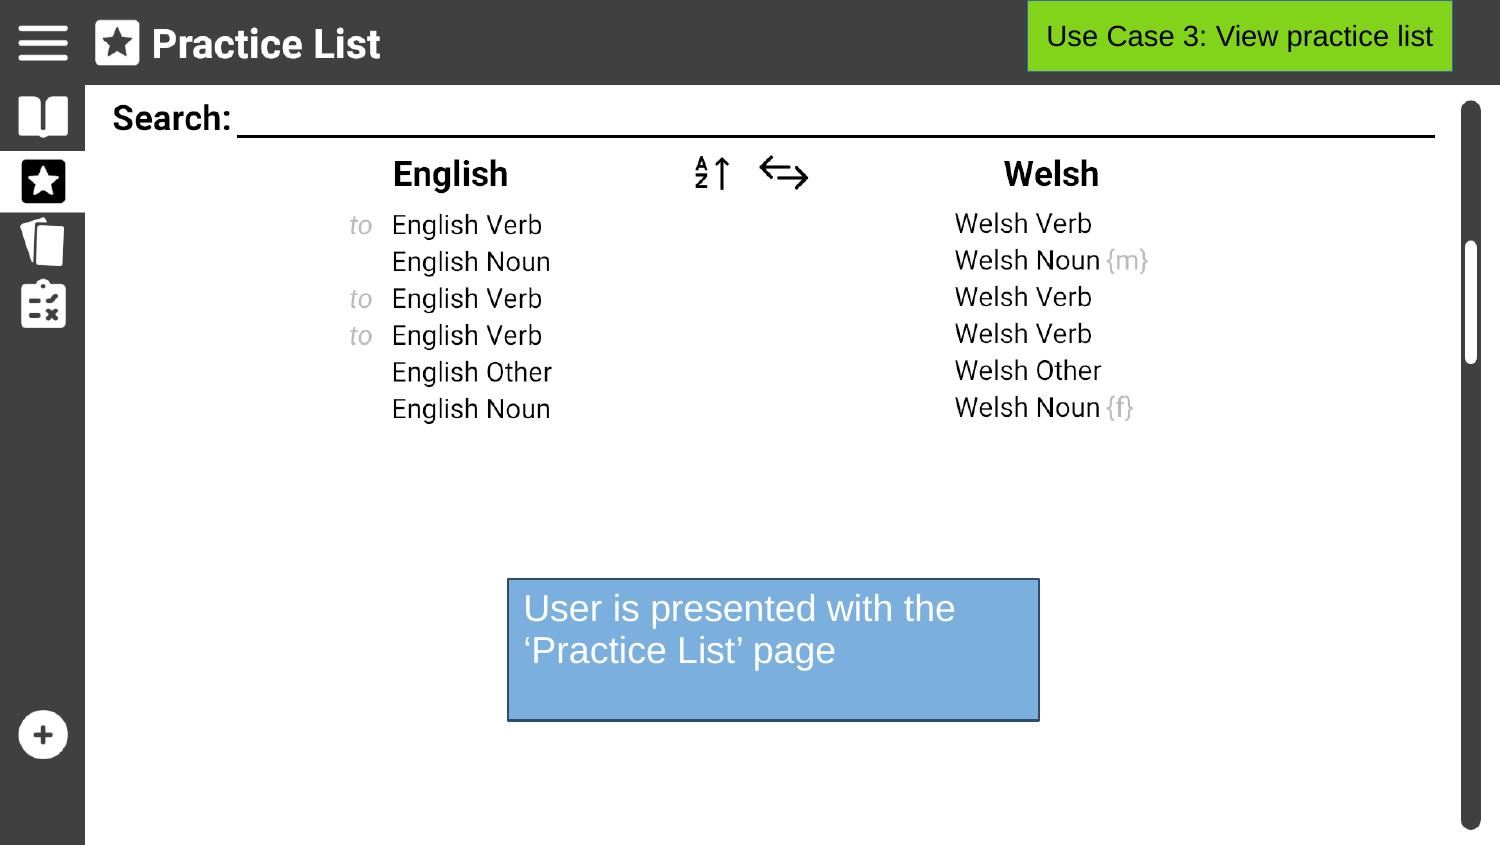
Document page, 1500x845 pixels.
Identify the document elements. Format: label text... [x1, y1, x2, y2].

text_box Use Case 3: View practice list [1027, 0, 1453, 72]
text_box User is presented with the ‘Practice List’ page [507, 578, 1040, 721]
picture [0, 0, 1500, 845]
